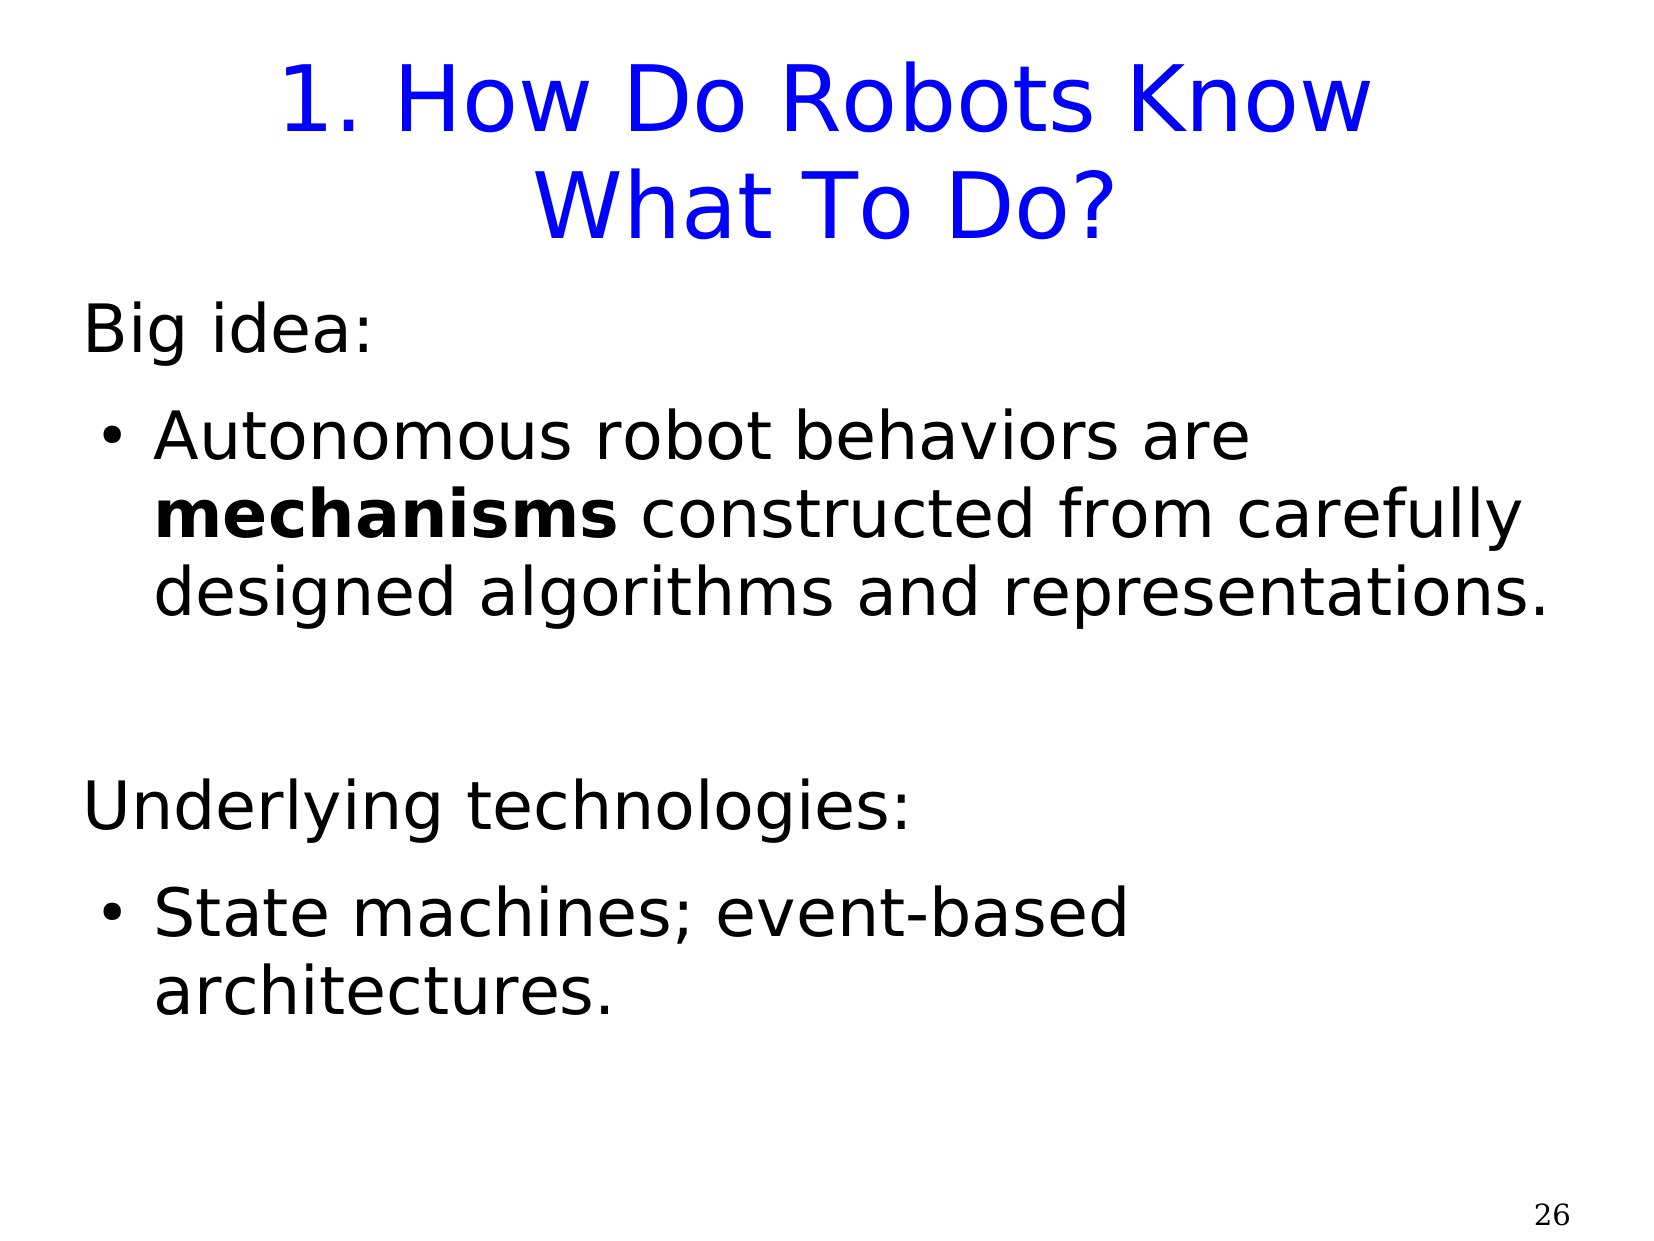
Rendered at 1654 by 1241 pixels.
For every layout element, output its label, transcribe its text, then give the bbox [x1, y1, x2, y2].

list Big idea: Autonomous robot behaviors are mechanisms constructed from carefully designed algorithms and representations. Underlying technologies: State machines; event-based architectures. [82, 290, 1571, 1109]
title 1. How Do Robots Know What To Do? [82, 45, 1571, 261]
